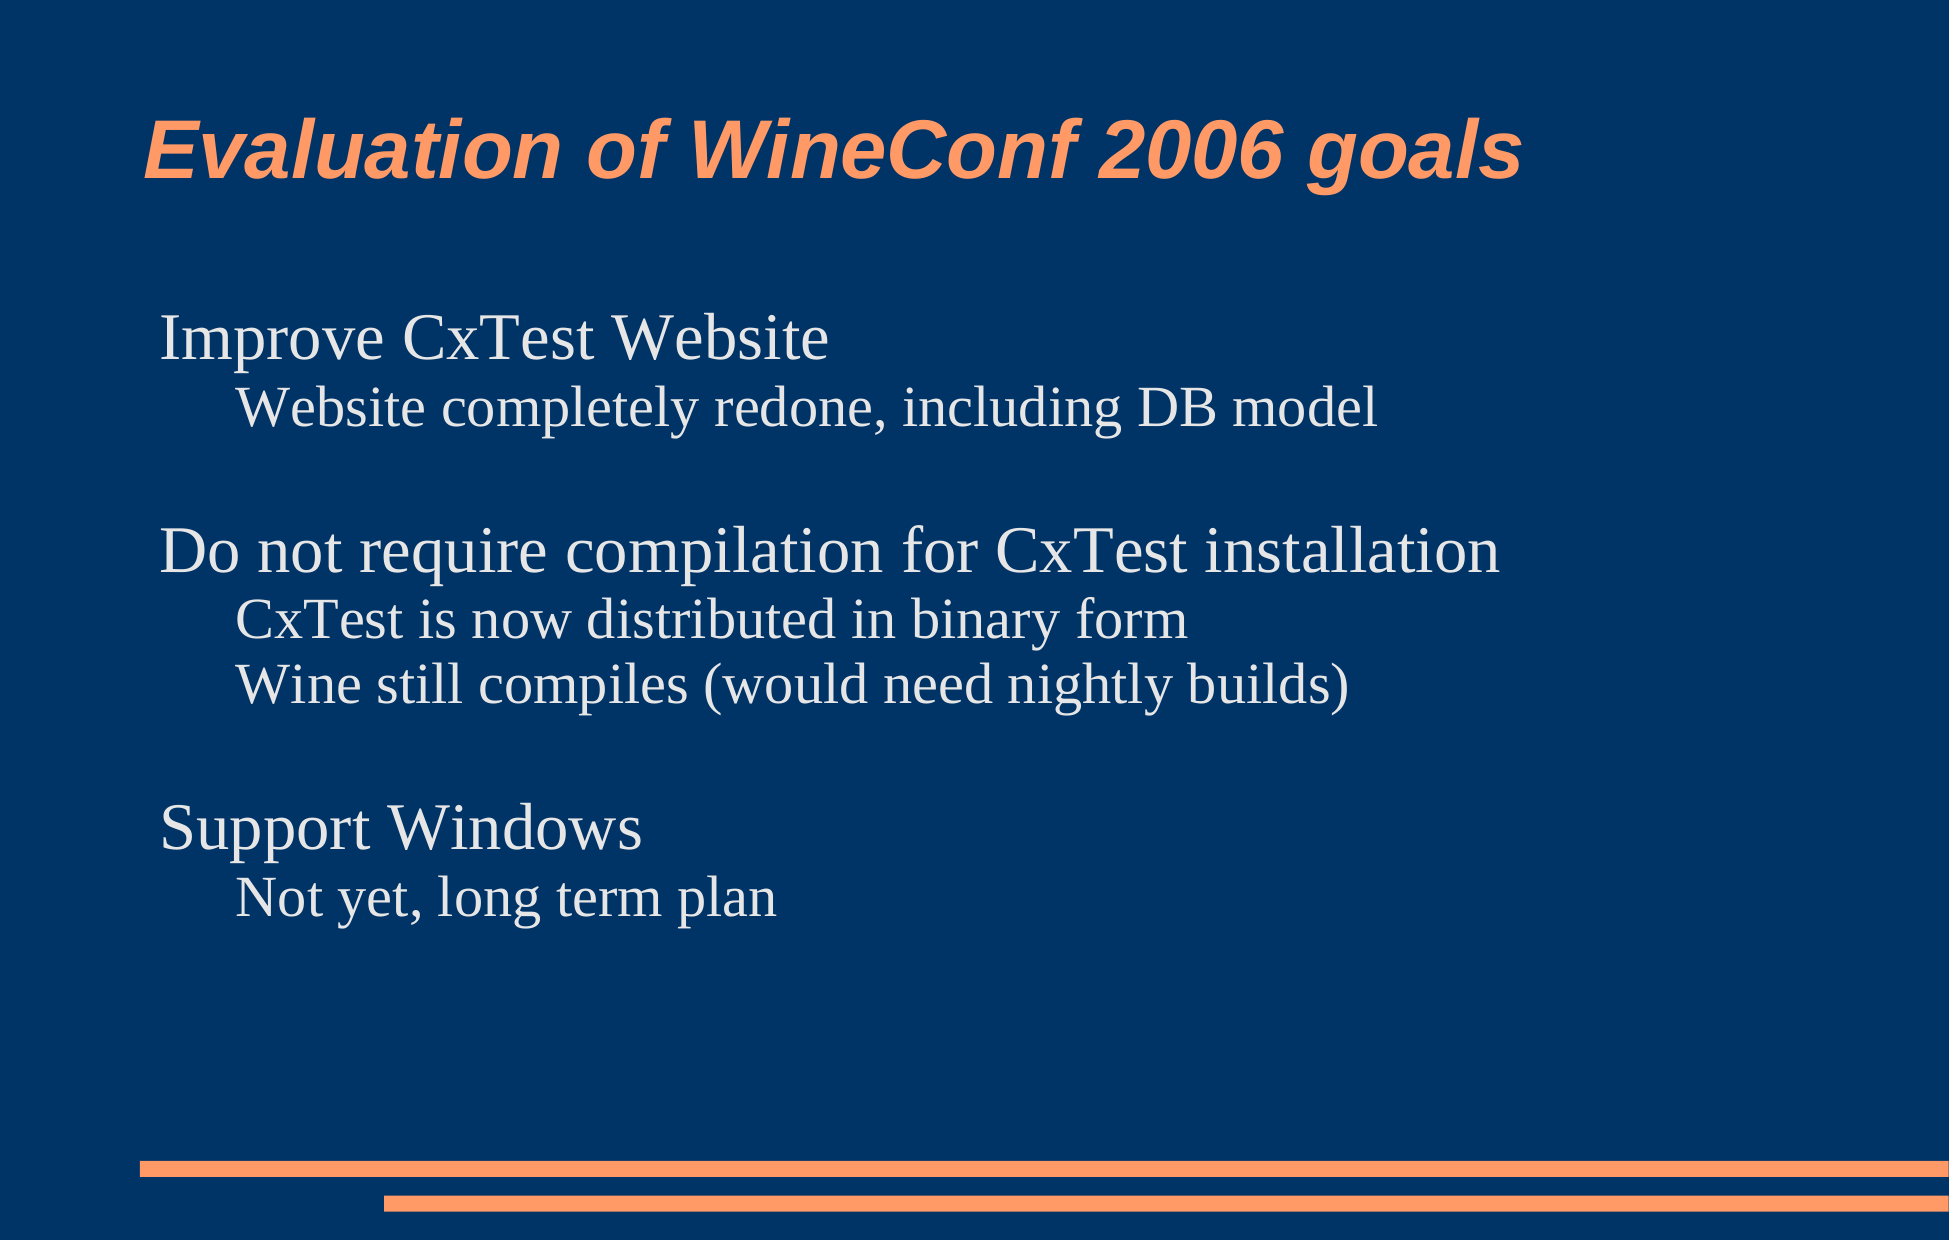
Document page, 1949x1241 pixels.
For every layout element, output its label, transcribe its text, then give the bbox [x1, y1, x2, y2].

list Improve CxTest Website Website completely redone, including DB model Do not require compilation for CxTest installation CxTest is now distributed in binary form Wine still compiles (would need nightly builds) Support Windows Not yet, long term plan [141, 300, 1838, 1067]
title Evaluation of WineConf 2006 goals [143, 46, 1808, 254]
